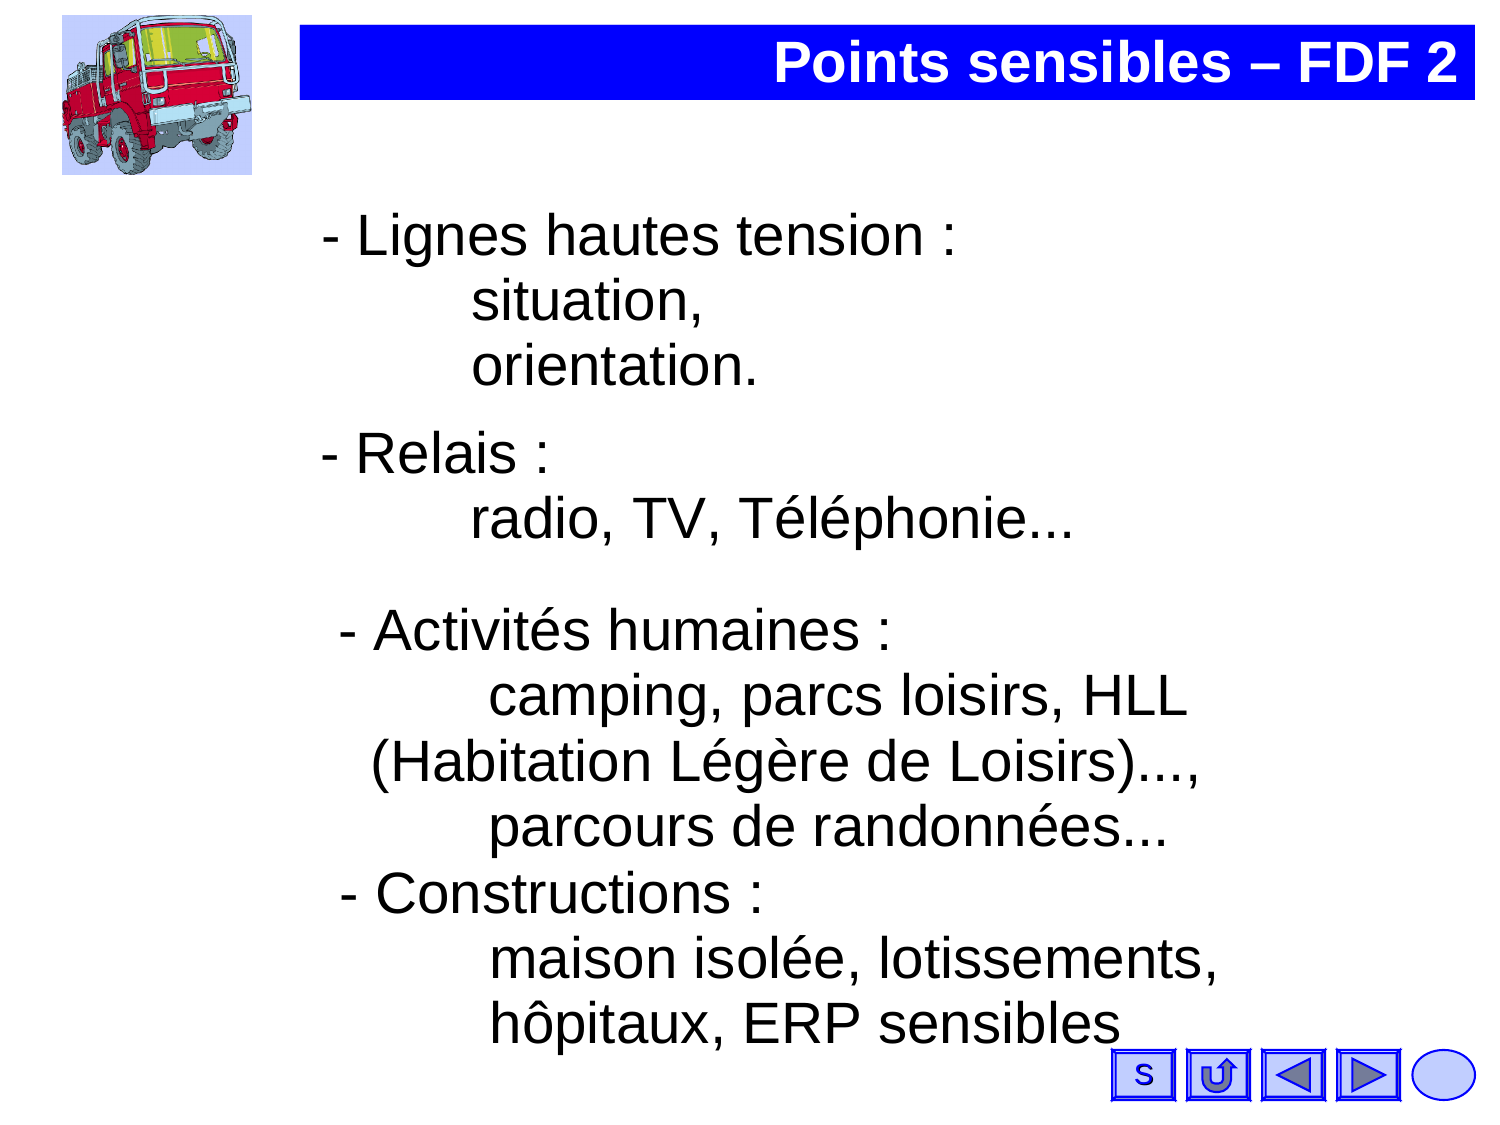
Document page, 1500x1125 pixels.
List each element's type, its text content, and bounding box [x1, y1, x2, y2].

text_box - Relais : radio, TV, Téléphonie... [305, 413, 1093, 559]
text_box Points sensibles – FDF 2 [299, 24, 1475, 100]
text_box [1412, 1049, 1476, 1101]
text_box - Constructions : maison isolée, lotissements, hôpitaux, ERP sensibles [324, 866, 1236, 1064]
text_box - Lignes hautes tension : situation, orientation. [306, 194, 974, 406]
text_box - Activités humaines : camping, parcs loisirs, HLL (Habitation Légère de Loisirs)..., parcours de randonnées... [323, 590, 1270, 866]
